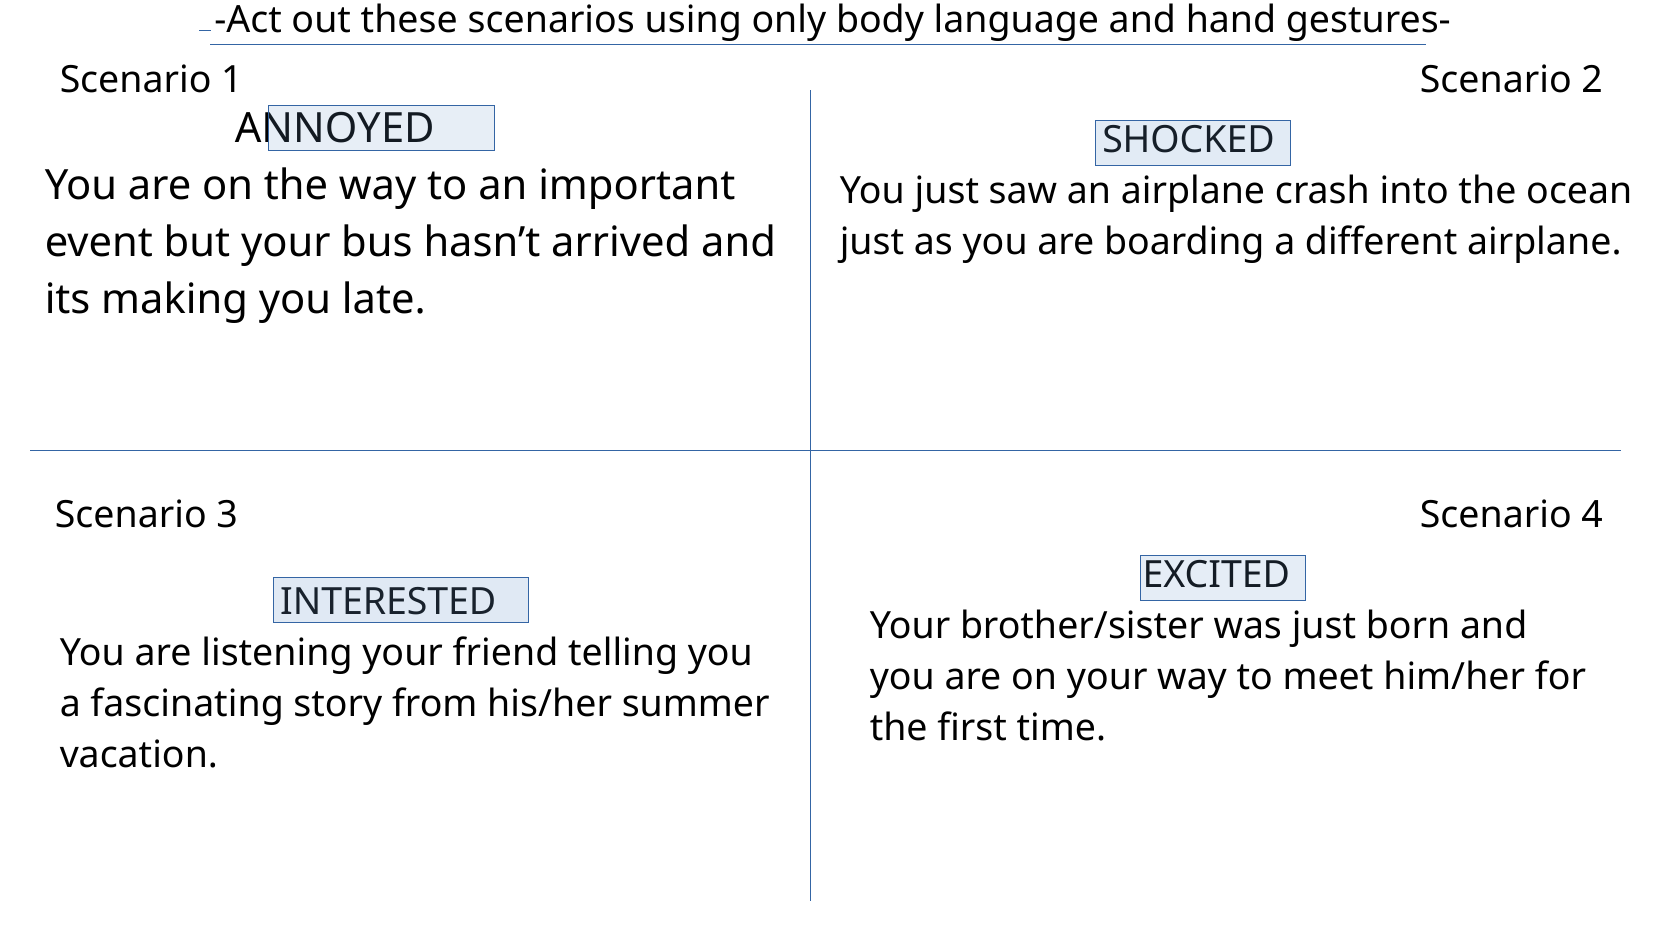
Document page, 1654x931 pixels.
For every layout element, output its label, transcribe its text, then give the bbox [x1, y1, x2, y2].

text_box [268, 105, 495, 151]
text_box [1140, 555, 1306, 601]
text_box EXCITED Your brother/sister was just born and you are on your way to meet him/her for the first time. [855, 540, 1606, 856]
text_box [273, 577, 529, 623]
text_box Scenario 2 [1405, 44, 1639, 105]
text_box INTERESTED You are listening your friend telling you a fascinating story from his/her summer vacation. [45, 566, 796, 885]
text_box ANNOYED You are on the way to an important event but your bus hasn’t arrived and its making you late. [30, 90, 796, 472]
text_box Scenario 4 [1405, 480, 1639, 556]
text_box [1095, 120, 1291, 166]
text_box -Act out these scenarios using only body language and hand gestures- [199, 0, 1505, 61]
text_box SHOCKED You just saw an airplane crash into the ocean just as you are boarding a different airplane. [825, 105, 1654, 436]
text_box Scenario 3 [40, 480, 274, 556]
text_box Scenario 1 [45, 44, 269, 90]
